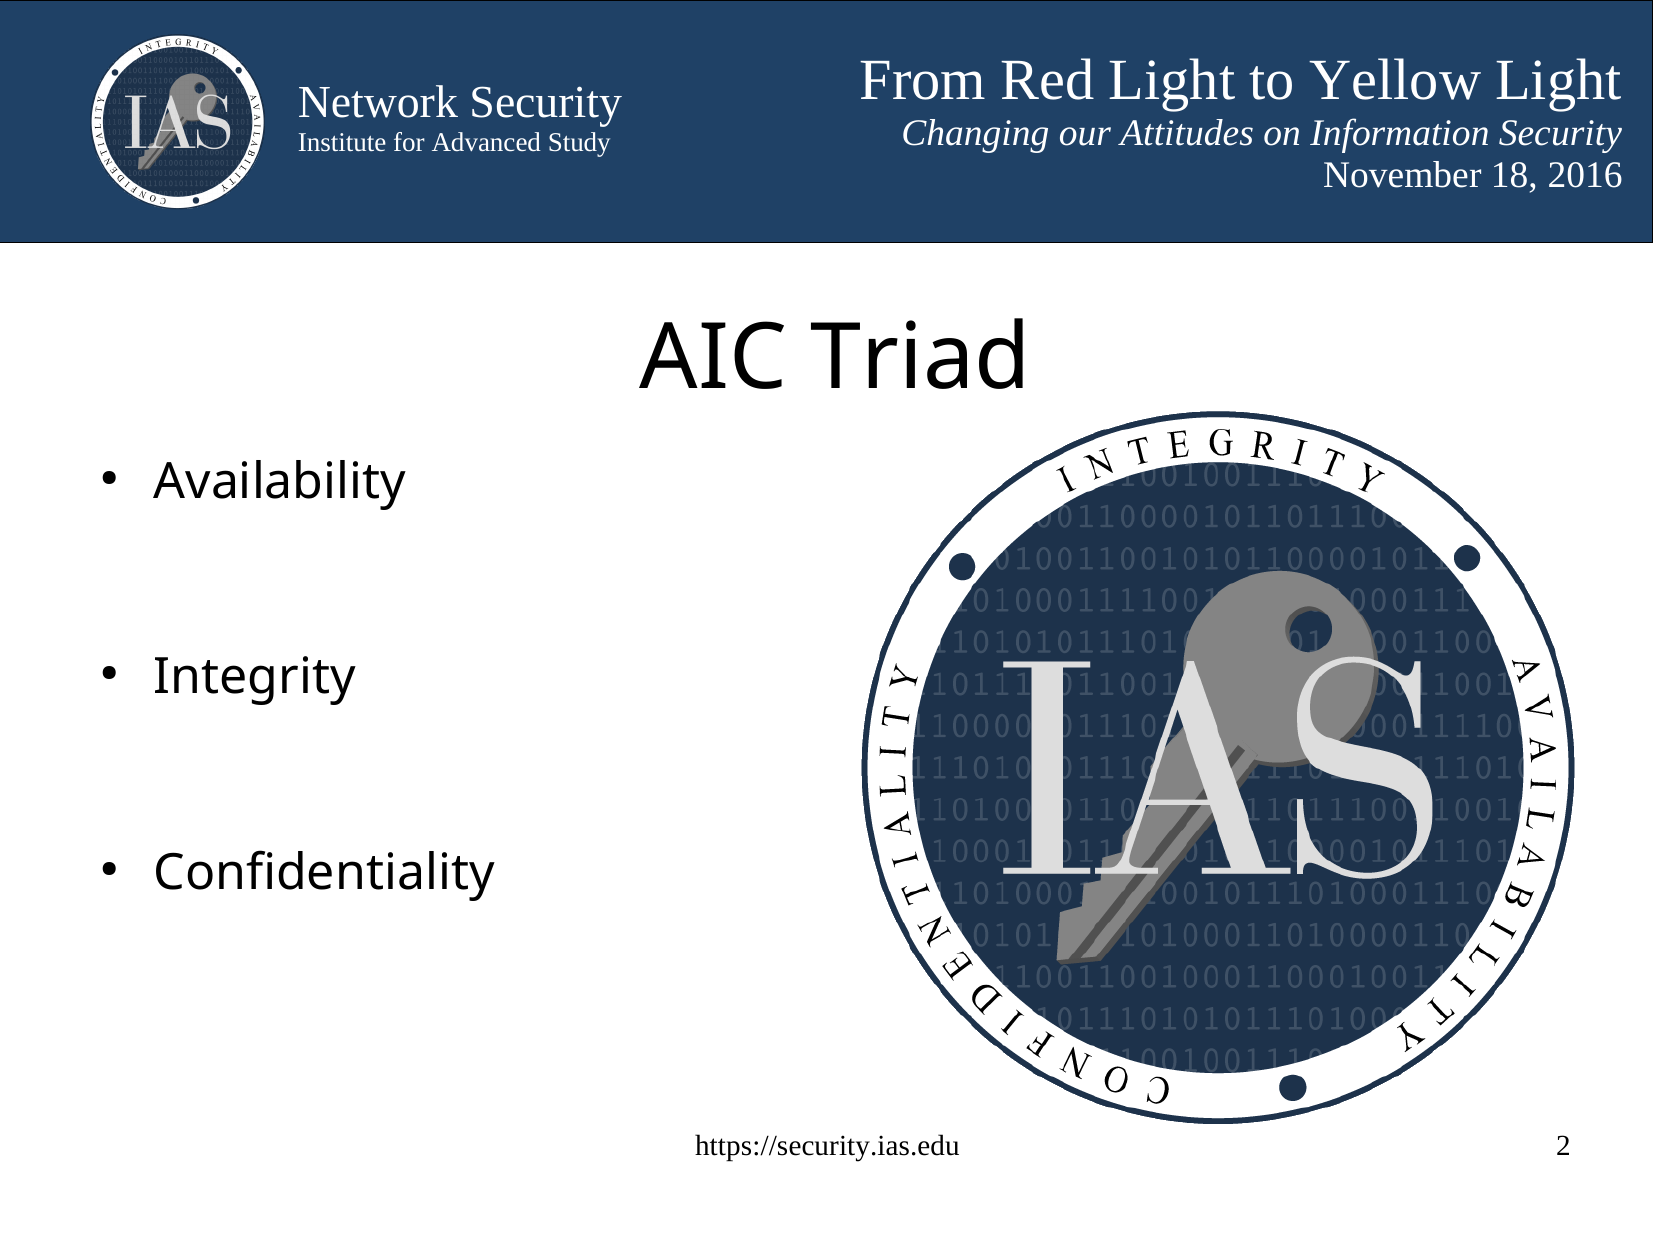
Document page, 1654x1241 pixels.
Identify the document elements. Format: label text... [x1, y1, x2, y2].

picture [787, 337, 1648, 1201]
picture [72, 16, 283, 228]
list AIC Triad Availability Integrity Confidentiality [82, 290, 1571, 1088]
